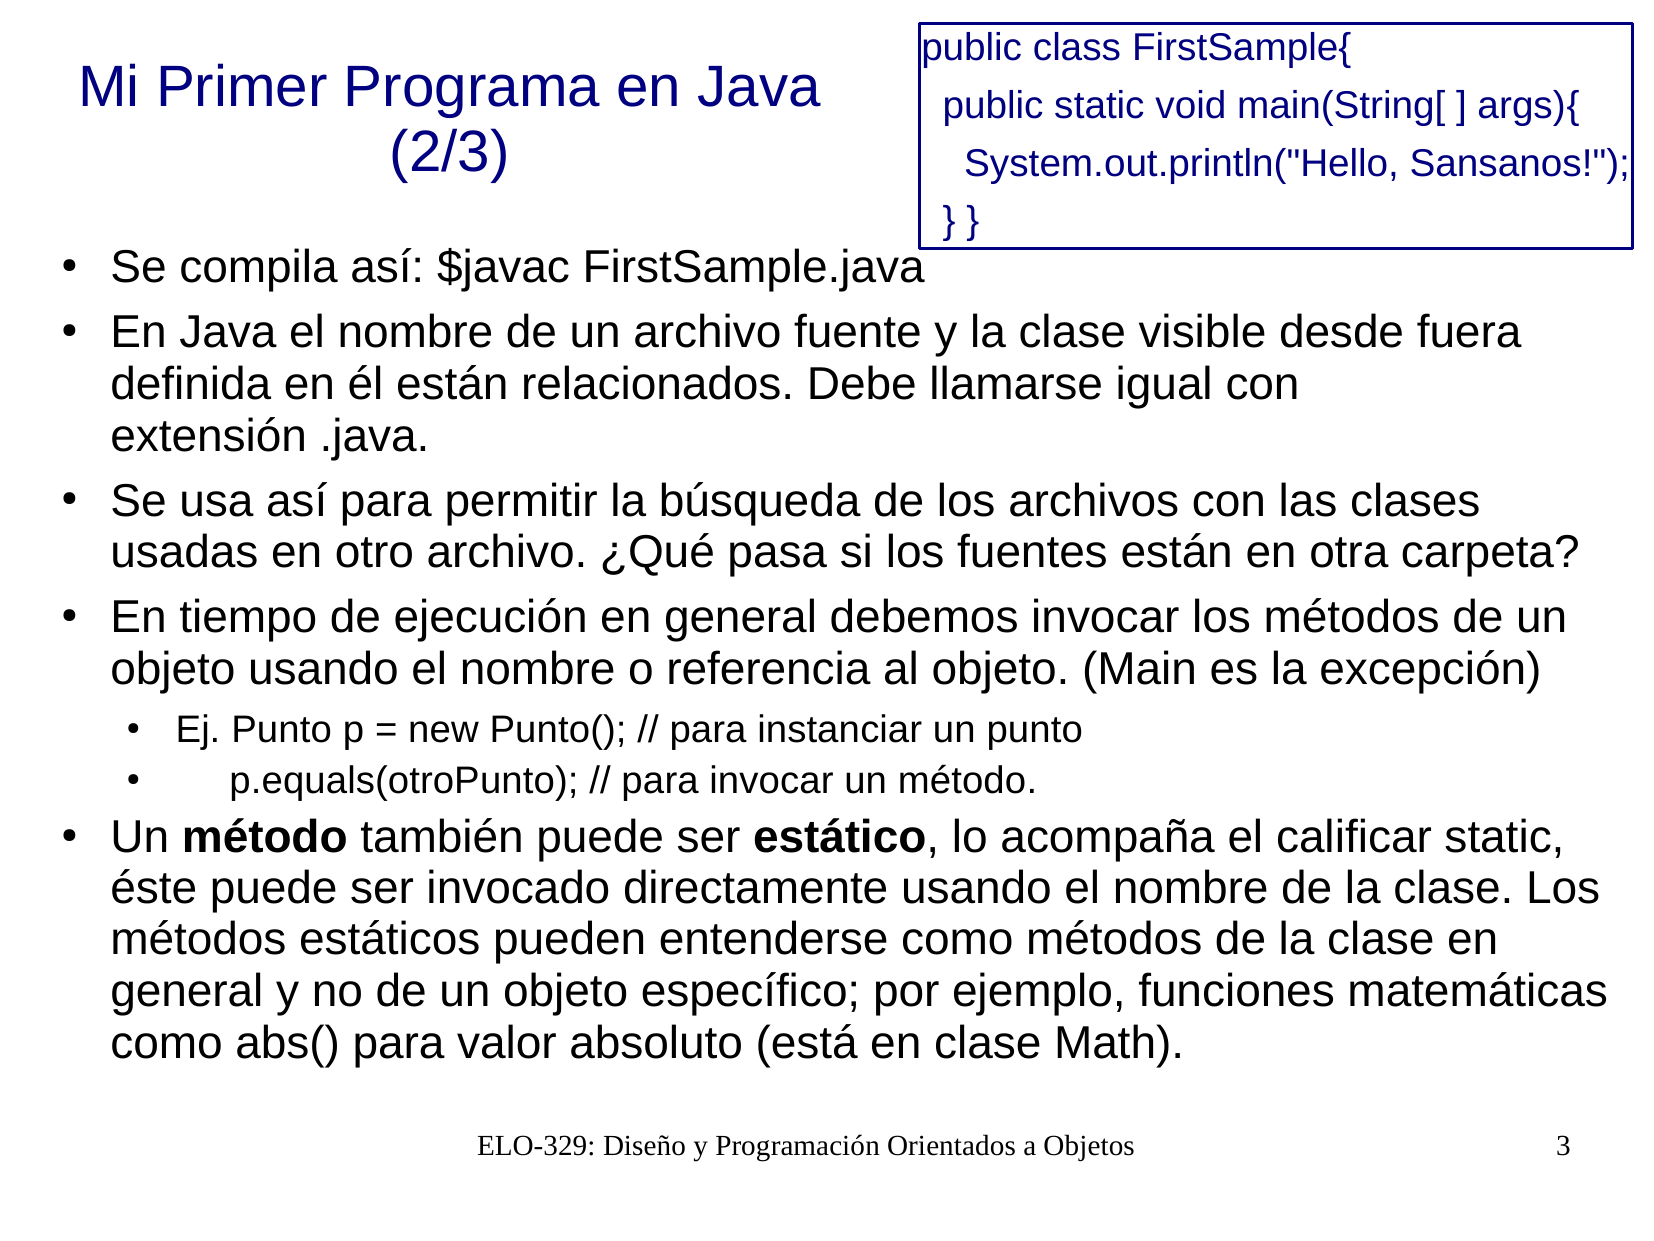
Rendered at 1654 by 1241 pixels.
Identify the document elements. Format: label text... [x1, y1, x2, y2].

list public class FirstSample{ public static void main(String[ ] args)‏{ System.out.println("Hello, Sansanos!"); } } [919, 23, 1633, 249]
title Mi Primer Programa en Java (2/3) [37, 45, 863, 192]
list Se compila así: $javac FirstSample.java En Java el nombre de un archivo fuente y la clase visible desde fuera definida en él están relacionados. Debe llamarse igual con extensión .java. Se usa así para permitir la búsqueda de los archivos con las clases usadas en otro archivo. ¿Qué pasa si los fuentes están en otra carpeta? En tiempo de ejecución en general debemos invocar los métodos de un objeto usando el nombre o referencia al objeto. (Main es la excepción) Ej. Punto p = new Punto(); // para instanciar un punto p.equals(otroPunto); // para invocar un método. Un método también puede ser estático, lo acompaña el calificar static, éste puede ser invocado directamente usando el nombre de la clase. Los métodos estáticos pueden entenderse como métodos de la clase en general y no de un objeto específico; por ejemplo, funciones matemáticas como abs() para valor absoluto (está en clase Math). [45, 240, 1613, 1141]
